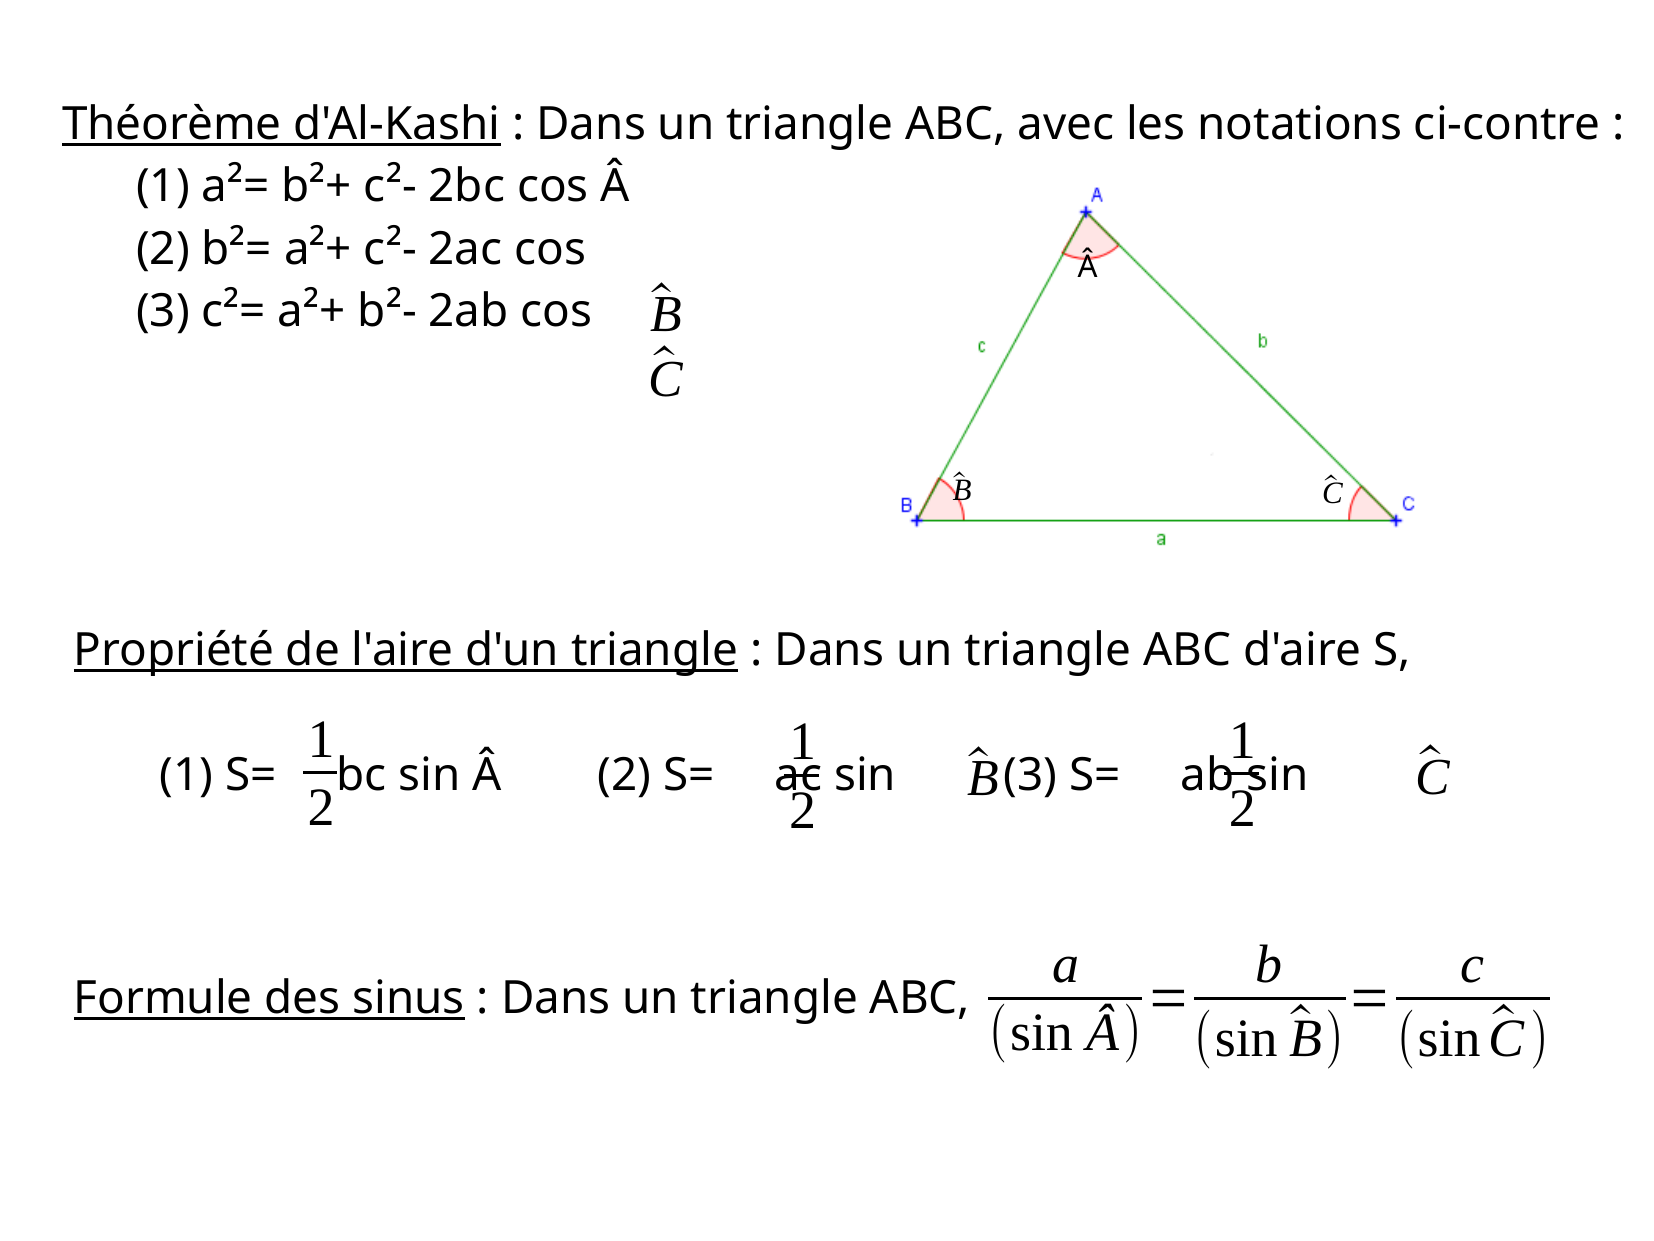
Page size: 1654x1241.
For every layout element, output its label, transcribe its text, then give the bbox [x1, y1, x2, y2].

chart [944, 469, 979, 508]
chart [295, 708, 347, 838]
text_box Théorème d'Al-Kashi : Dans un triangle ABC, avec les notations ci-contre : (1) a²= b²+ c²- 2bc cos Â (2) b²= a²+ c²- 2ac cos (3) c²= a²+ b²- 2ab cos [47, 82, 1654, 417]
chart [1409, 741, 1461, 806]
picture [885, 177, 1441, 564]
chart [776, 711, 829, 841]
chart [958, 743, 1007, 808]
text_box Propriété de l'aire d'un triangle : Dans un triangle ABC d'aire S, (1) S= bc sin Â (2) S= ac sin (3) S= ab sin [59, 608, 1501, 815]
text_box Formule des sinus : Dans un triangle ABC, [59, 956, 980, 1036]
chart [641, 279, 694, 408]
chart [980, 934, 1559, 1071]
text_box Â [1062, 236, 1123, 295]
chart [1216, 709, 1268, 839]
chart [1315, 472, 1351, 512]
